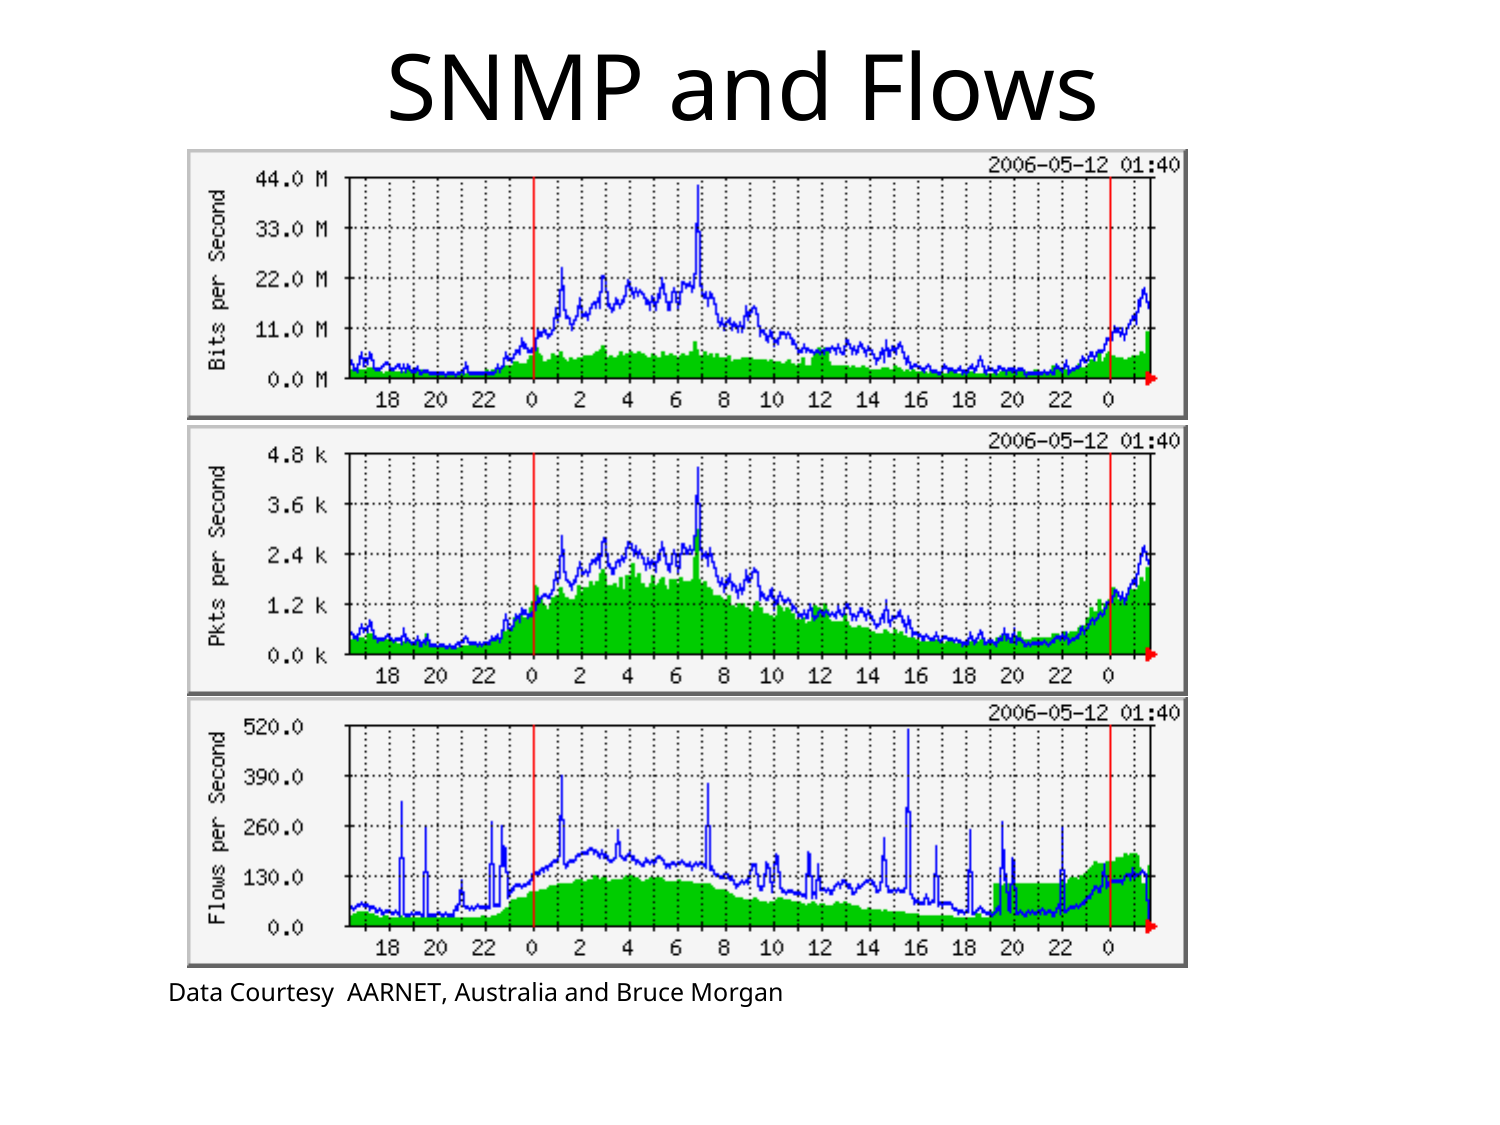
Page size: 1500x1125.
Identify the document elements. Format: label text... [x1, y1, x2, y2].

picture [187, 697, 1188, 968]
title SNMP and Flows [112, 0, 1388, 171]
text_box Data Courtesy AARNET, Australia and Bruce Morgan [162, 974, 1175, 1023]
picture [187, 425, 1188, 696]
picture [187, 149, 1188, 420]
